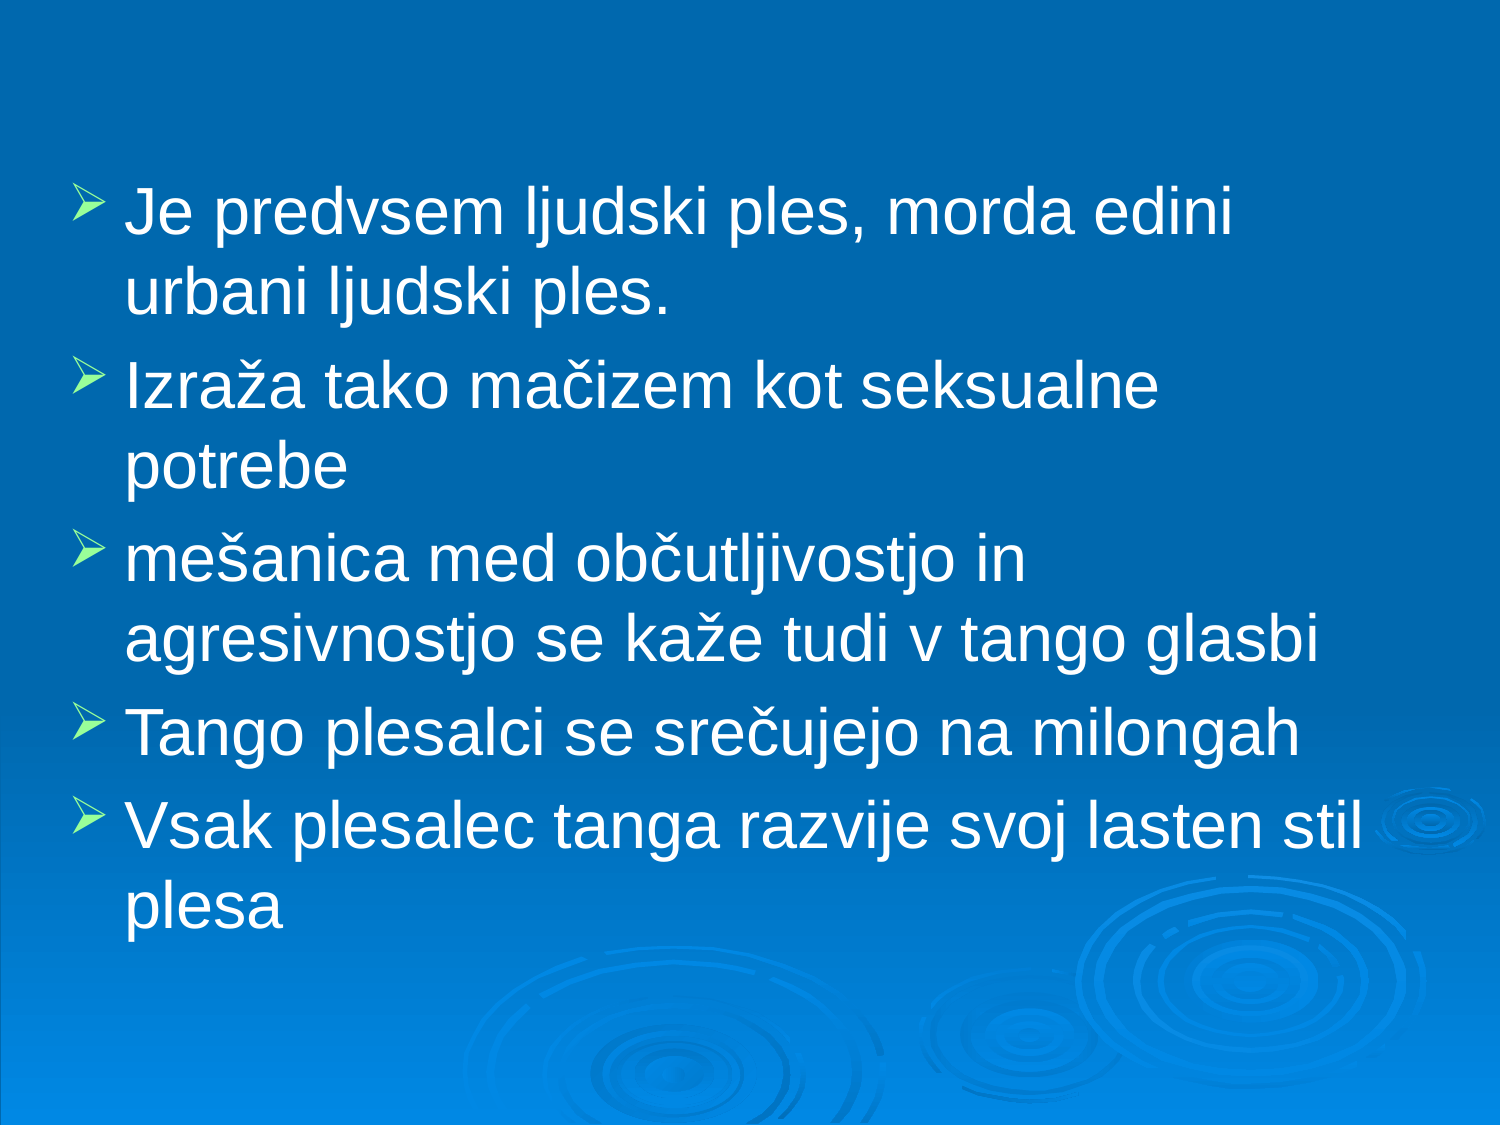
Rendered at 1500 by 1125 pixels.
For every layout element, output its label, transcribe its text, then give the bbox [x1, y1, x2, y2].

list Je predvsem ljudski ples, morda edini urbani ljudski ples. Izraža tako mačizem kot seksualne potrebe mešanica med občutljivostjo in agresivnostjo se kaže tudi v tango glasbi Tango plesalci se srečujejo na milongah Vsak plesalec tanga razvije svoj lasten stil plesa [53, 160, 1404, 988]
